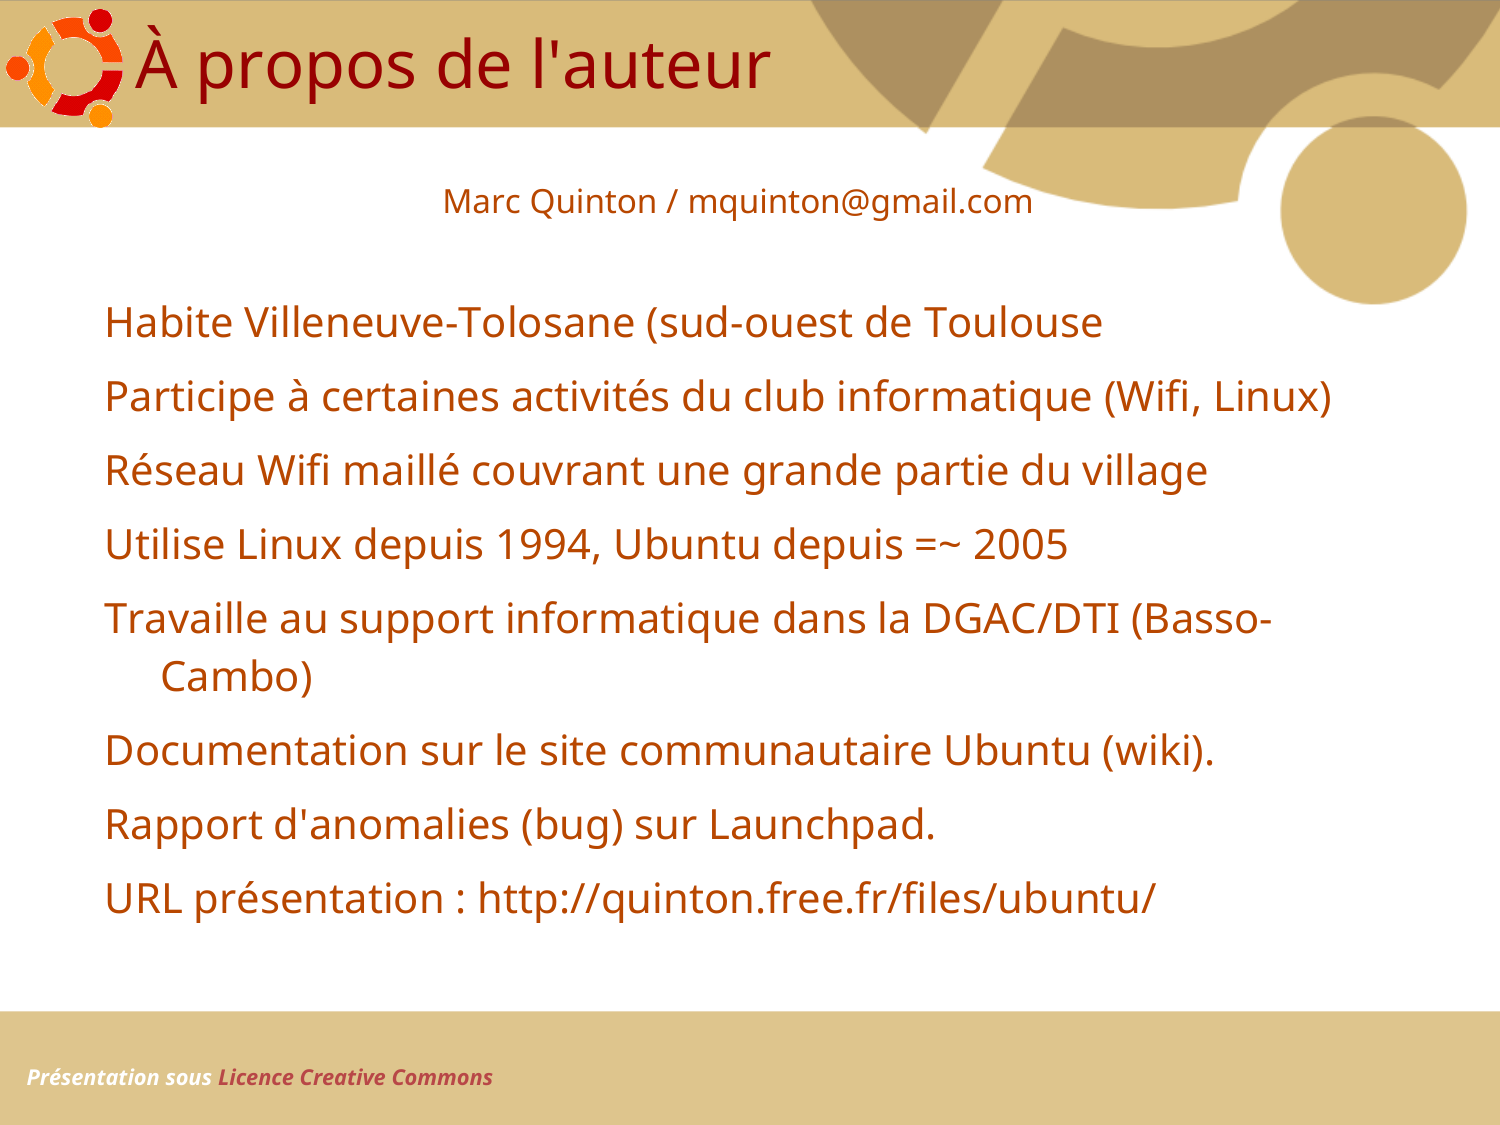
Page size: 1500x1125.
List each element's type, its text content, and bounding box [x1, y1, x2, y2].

list Marc Quinton / mquinton@gmail.com [59, 177, 1418, 237]
picture [0, 0, 1500, 557]
title À propos de l'auteur [135, 0, 1417, 152]
list Habite Villeneuve-Tolosane (sud-ouest de Toulouse Participe à certaines activités du club informatique (Wifi, Linux) Réseau Wifi maillé couvrant une grande partie du village Utilise Linux depuis 1994, Ubuntu depuis =~ 2005 Travaille au support informatique dans la DGAC/DTI (Basso-Cambo) Documentation sur le site communautaire Ubuntu (wiki). Rapport d'anomalies (bug) sur Launchpad. URL présentation : http://quinton.free.fr/files/ubuntu/ [104, 291, 1418, 921]
